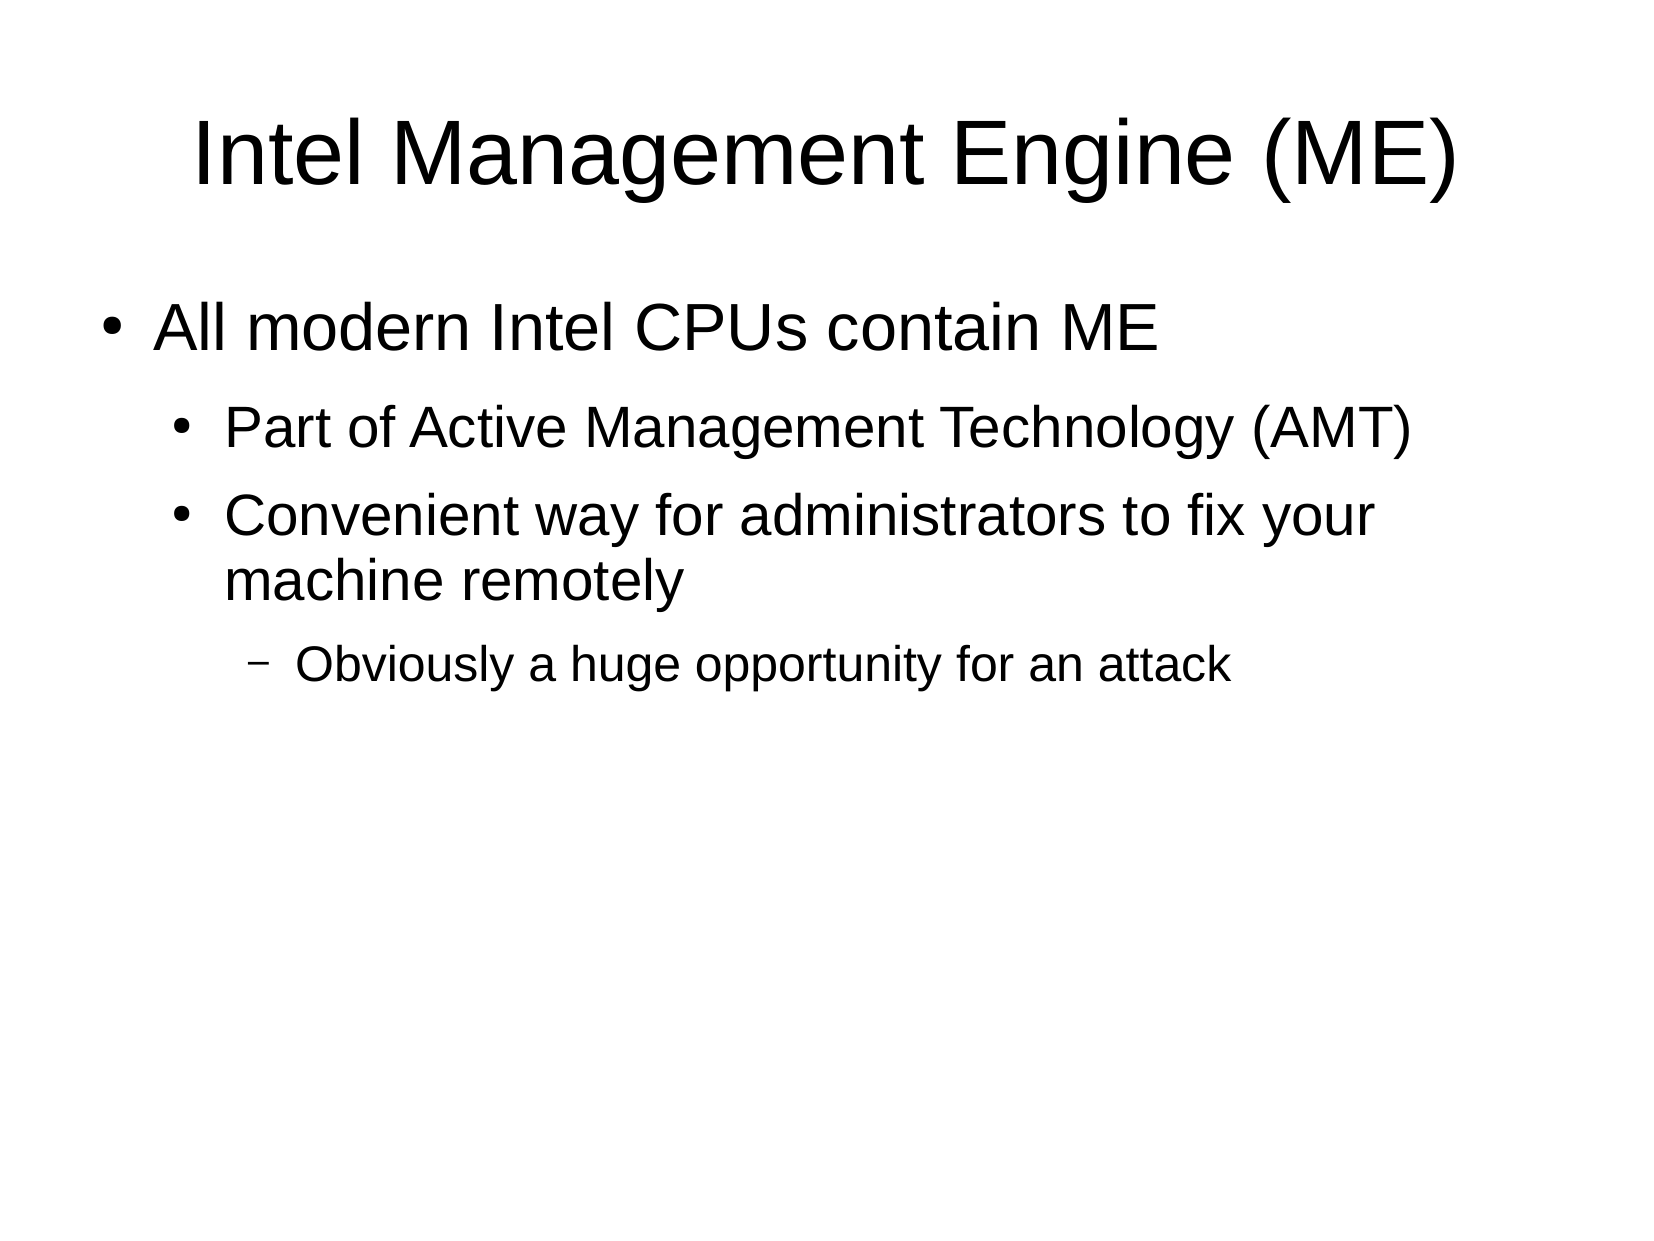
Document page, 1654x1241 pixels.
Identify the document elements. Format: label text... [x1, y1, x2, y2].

title Intel Management Engine (ME) [82, 49, 1571, 257]
list All modern Intel CPUs contain ME Part of Active Management Technology (AMT) Convenient way for administrators to fix your machine remotely Obviously a huge opportunity for an attack [82, 290, 1571, 1010]
